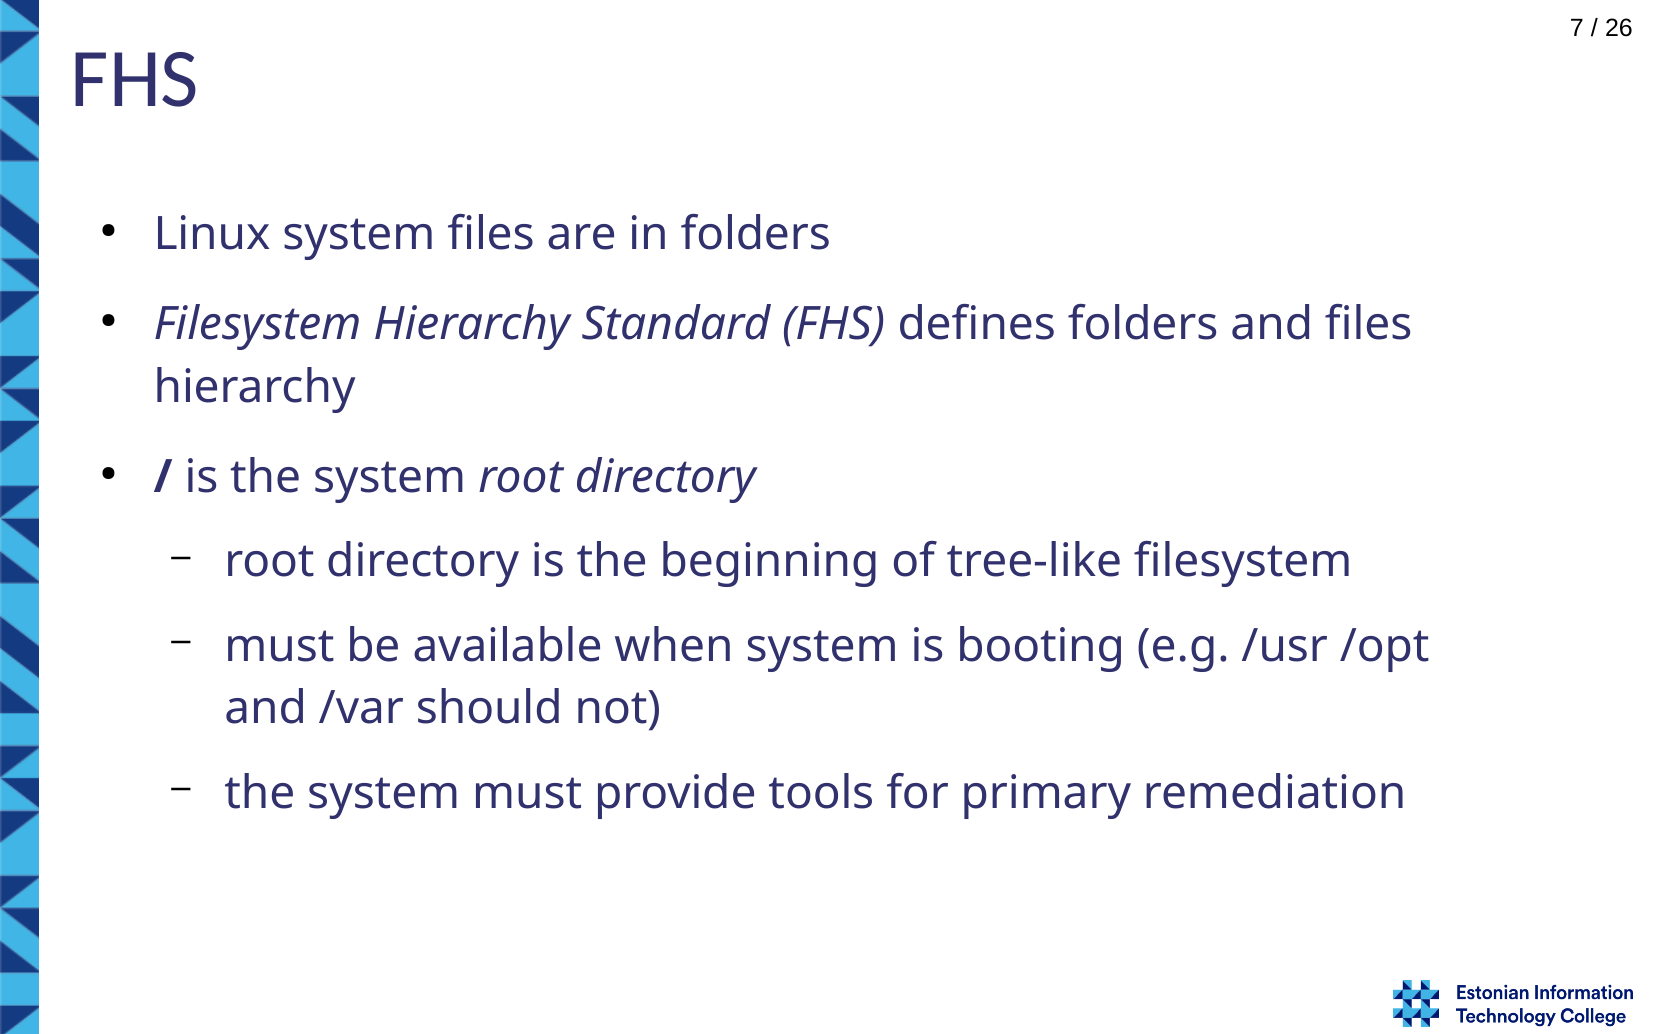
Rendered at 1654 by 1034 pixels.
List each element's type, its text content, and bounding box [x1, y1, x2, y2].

list Linux system files are in folders Filesystem Hierarchy Standard (FHS) defines folders and files hierarchy / is the system root directory root directory is the beginning of tree-like filesystem must be available when system is booting (e.g. /usr /opt and /var should not) the system must provide tools for primary remediation [82, 200, 1538, 919]
title FHS [70, 37, 1630, 135]
picture [1393, 980, 1633, 1027]
